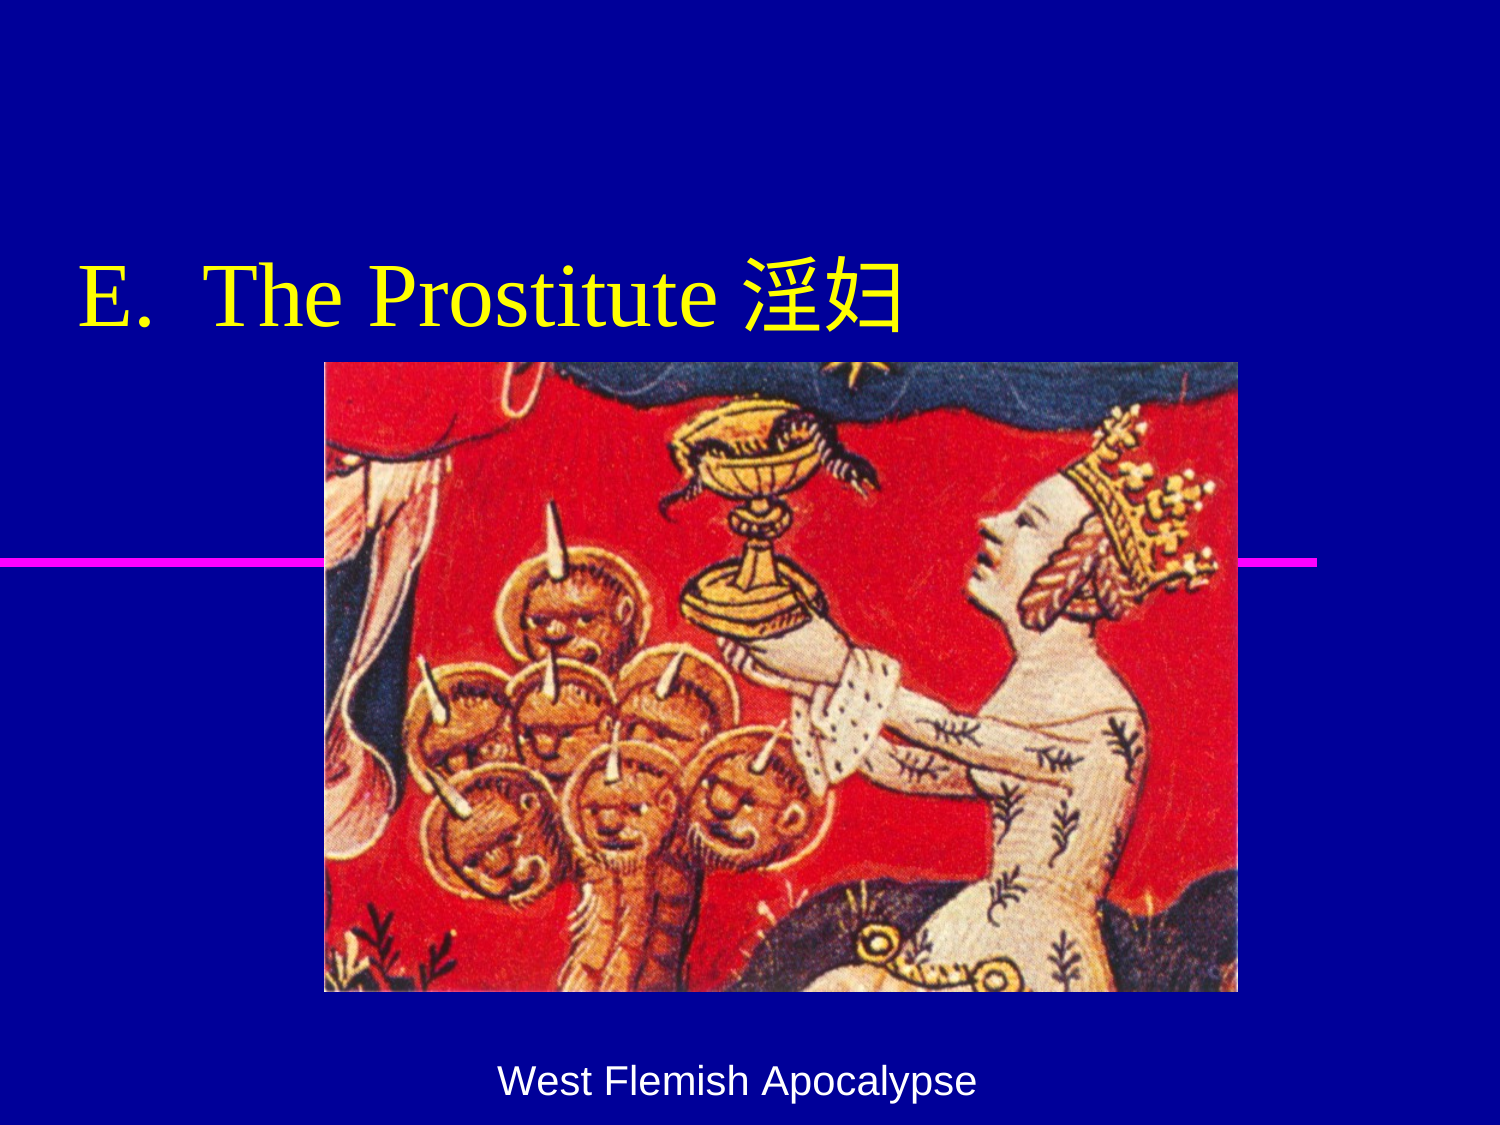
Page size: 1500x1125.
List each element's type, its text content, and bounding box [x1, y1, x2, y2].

text_box West Flemish Apocalypse [374, 1050, 1100, 1112]
picture [324, 362, 1238, 992]
title E. The Prostitute淫妇 [62, 199, 1338, 388]
